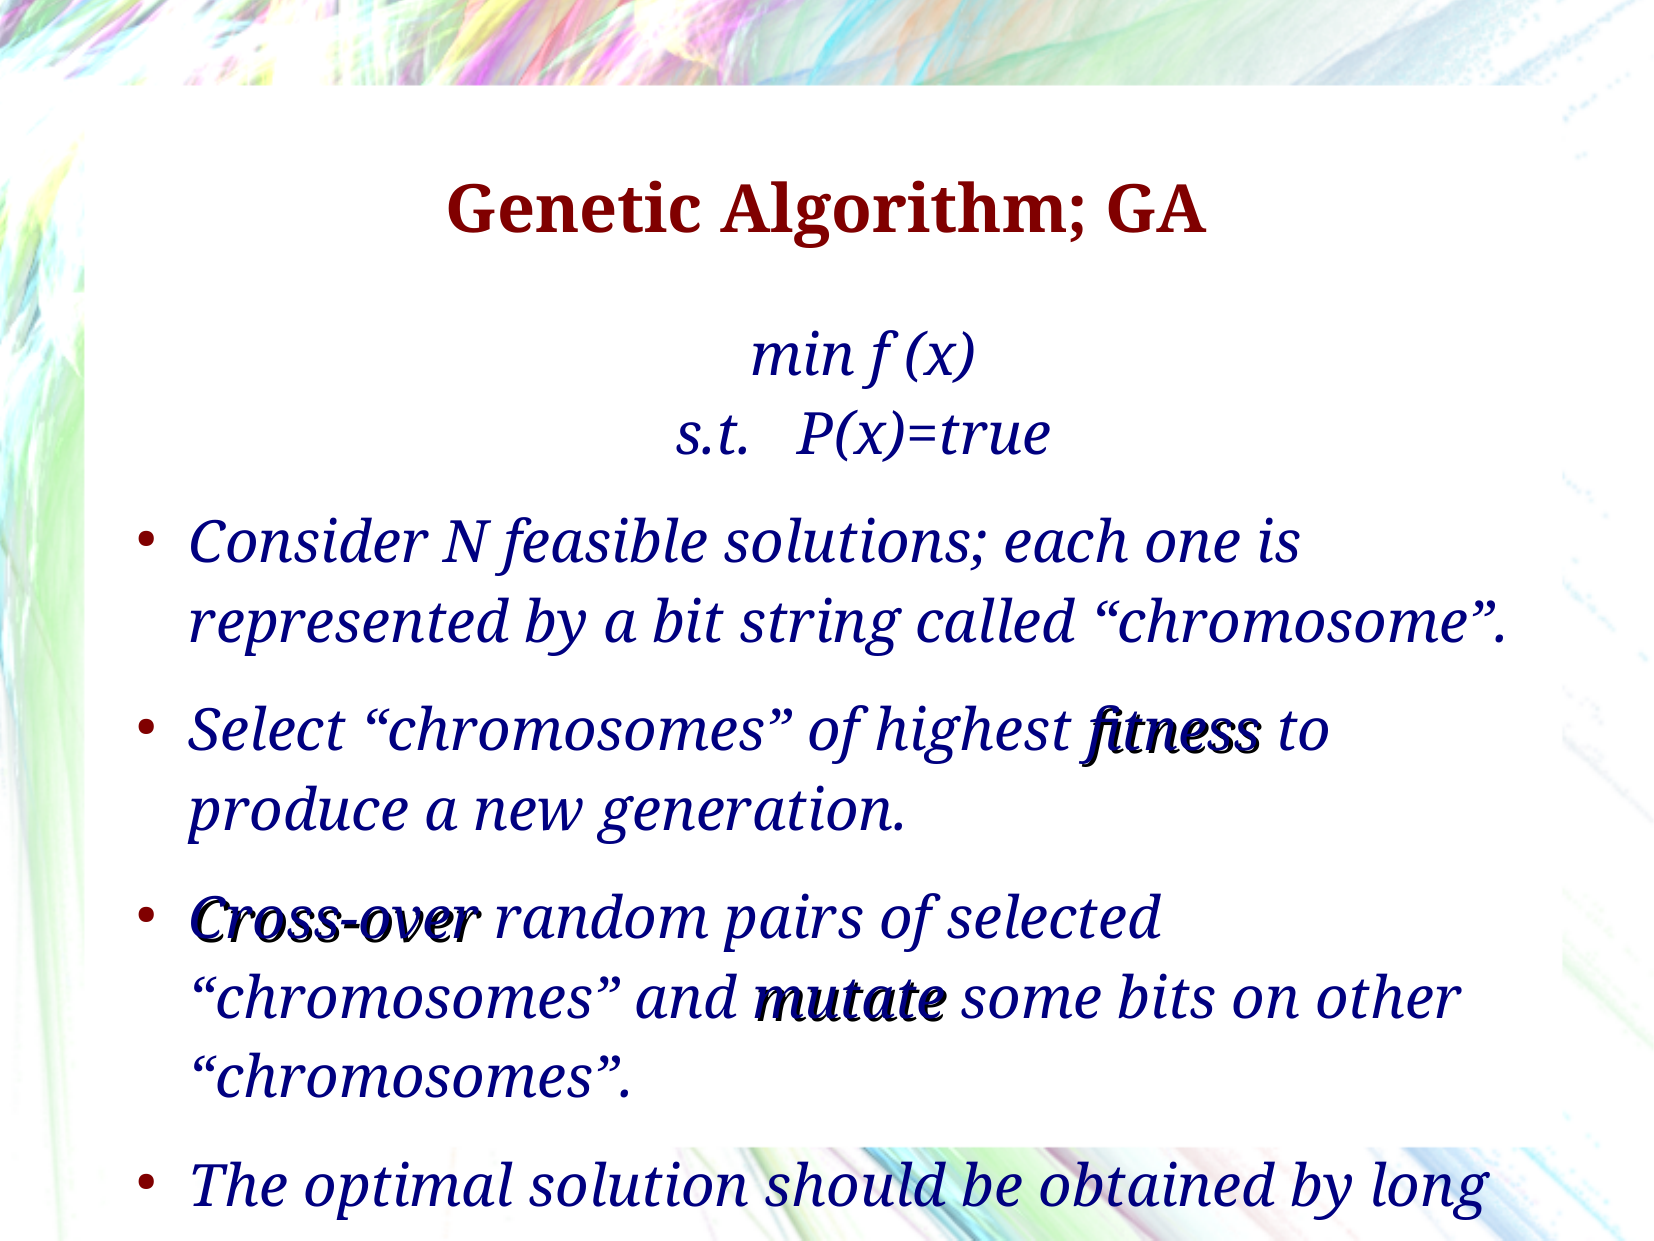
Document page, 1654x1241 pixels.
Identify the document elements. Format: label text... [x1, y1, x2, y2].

list min f (x) s.t. P(x)=true Consider N feasible solutions; each one is represented by a bit string called “chromosome”. Select “chromosomes” of highest fitness to produce a new generation. Cross-over random pairs of selected “chromosomes” and mutate some bits on other “chromosomes”. The optimal solution should be obtained by long repeats. [118, 312, 1538, 1122]
title Genetic Algorithm; GA [82, 109, 1571, 303]
picture [0, 0, 1654, 1241]
